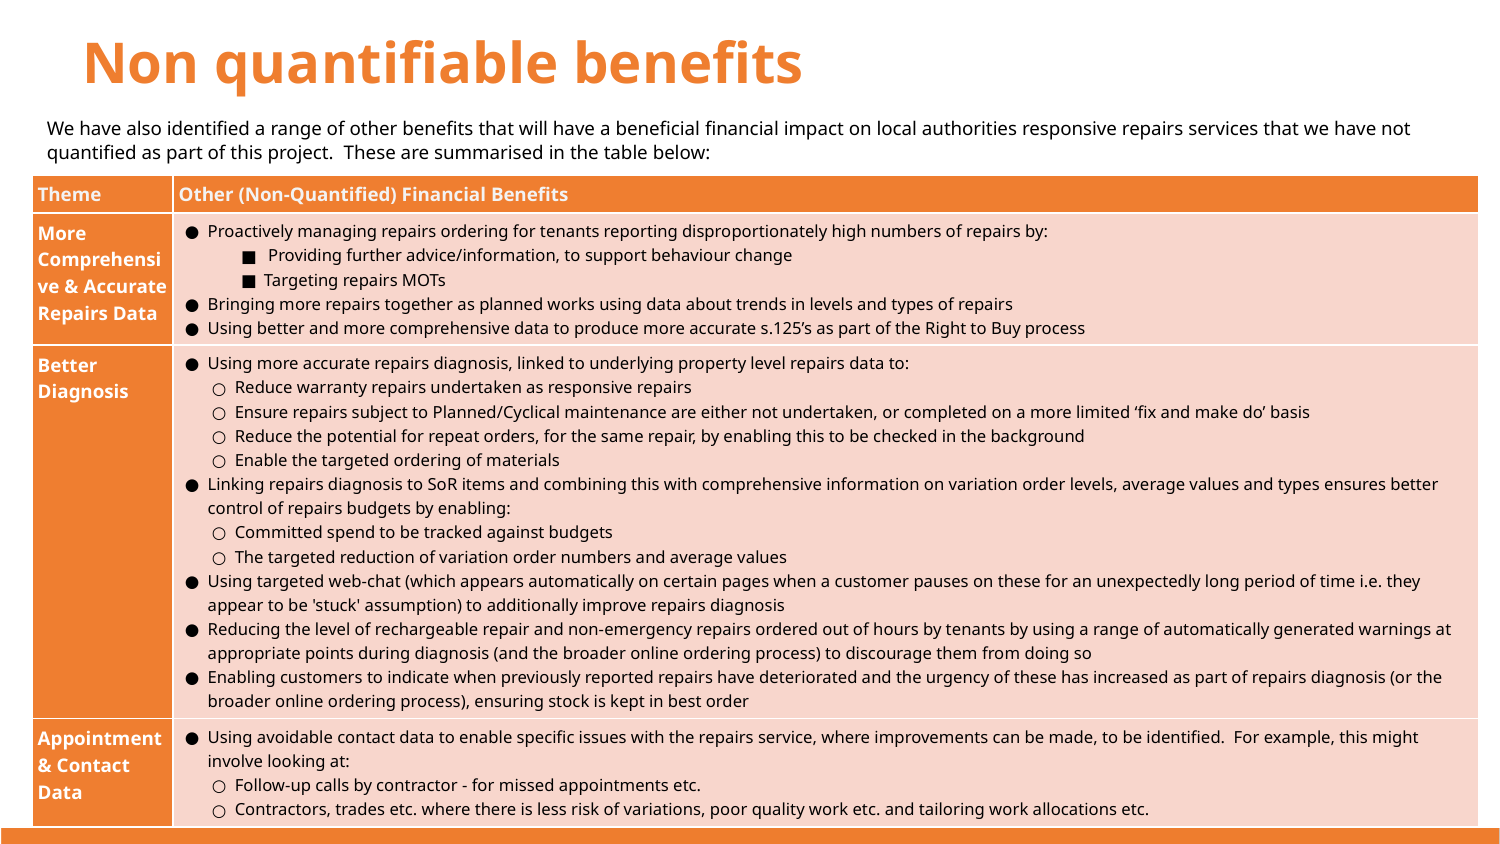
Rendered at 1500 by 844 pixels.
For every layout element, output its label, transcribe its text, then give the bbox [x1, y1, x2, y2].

table_cell Better Diagnosis [33, 346, 172, 718]
text_box Non quantifiable benefits [71, 21, 1417, 110]
table_cell More Comprehensive & Accurate Repairs Data [33, 214, 172, 344]
table_cell Proactively managing repairs ordering for tenants reporting disproportionately high numbers of repairs by: Providing further advice/information, to support behaviour change Targeting repairs MOTs Bringing more repairs together as planned works using data about trends in levels and types of repairs Using better and more comprehensive data to produce more accurate s.125’s as part of the Right to Buy process [174, 214, 1478, 344]
text_box We have also identified a range of other benefits that will have a beneficial financial impact on local authorities responsive repairs services that we have not quantified as part of this project. These are summarised in the table below: [41, 110, 1469, 173]
table_cell Using avoidable contact data to enable specific issues with the repairs service, where improvements can be made, to be identified. For example, this might involve looking at: Follow-up calls by contractor - for missed appointments etc. Contractors, trades etc. where there is less risk of variations, poor quality work etc. and tailoring work allocations etc. [174, 719, 1478, 826]
table_header Theme [33, 176, 172, 212]
table_cell Using more accurate repairs diagnosis, linked to underlying property level repairs data to: Reduce warranty repairs undertaken as responsive repairs Ensure repairs subject to Planned/Cyclical maintenance are either not undertaken, or completed on a more limited ‘fix and make do’ basis Reduce the potential for repeat orders, for the same repair, by enabling this to be checked in the background Enable the targeted ordering of materials Linking repairs diagnosis to SoR items and combining this with comprehensive information on variation order levels, average values and types ensures better control of repairs budgets by enabling: Committed spend to be tracked against budgets The targeted reduction of variation order numbers and average values Using targeted web-chat (which appears automatically on certain pages when a customer pauses on these for an unexpectedly long period of time i.e. they appear to be 'stuck' assumption) to additionally improve repairs diagnosis Reducing the level of rechargeable repair and non-emergency repairs ordered out of hours by tenants by using a range of automatically generated warnings at appropriate points during diagnosis (and the broader online ordering process) to discourage them from doing so Enabling customers to indicate when previously reported repairs have deteriorated and the urgency of these has increased as part of repairs diagnosis (or the broader online ordering process), ensuring stock is kept in best order [174, 346, 1478, 718]
table_header Other (Non-Quantified) Financial Benefits [174, 176, 1478, 212]
table_cell Appointment & Contact Data [33, 719, 172, 826]
picture [0, 828, 1500, 844]
